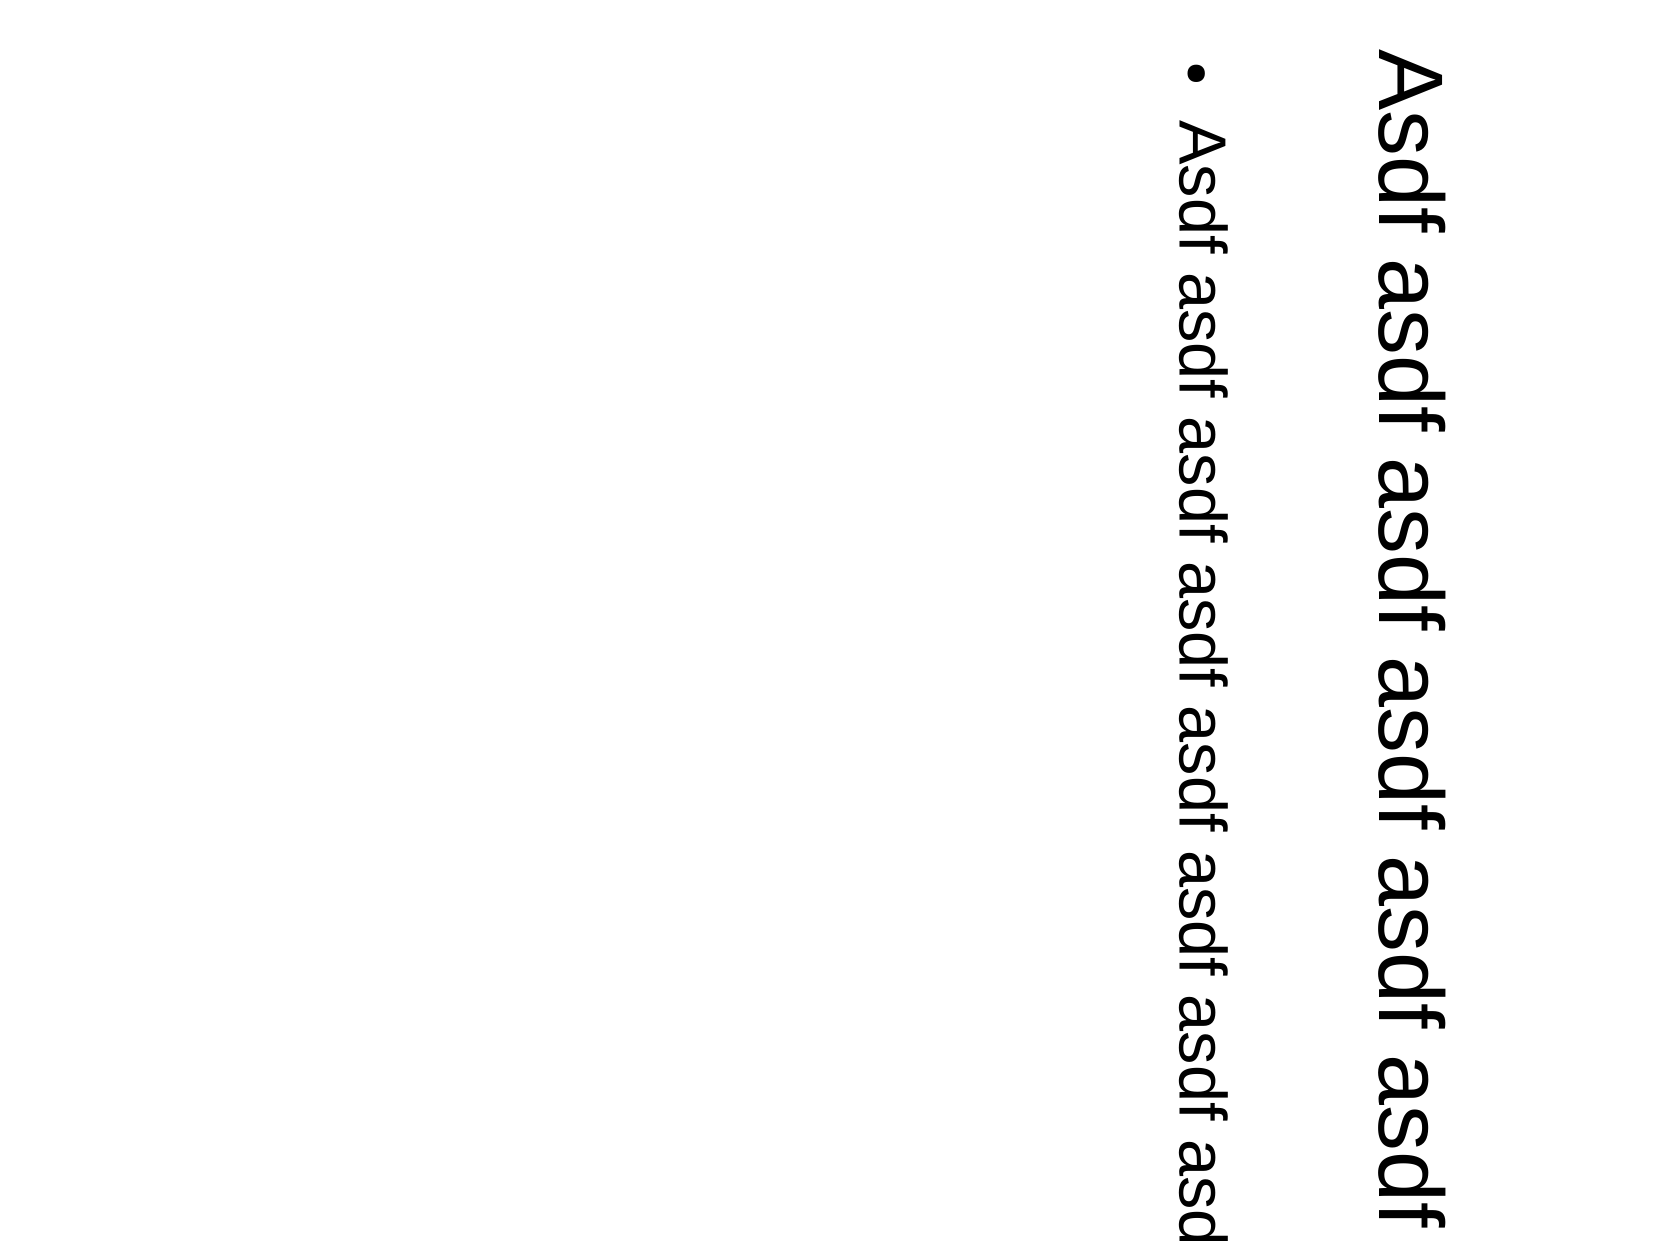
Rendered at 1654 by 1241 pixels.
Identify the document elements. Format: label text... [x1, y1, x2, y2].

list Asdf asdf asdf asdf asdf asdf asdf asdf asdf asdf asdf [82, 49, 1241, 1109]
title Asdf asdf asdf asdf asdf asdf asdf asdf asdf s [1359, 49, 1571, 1109]
